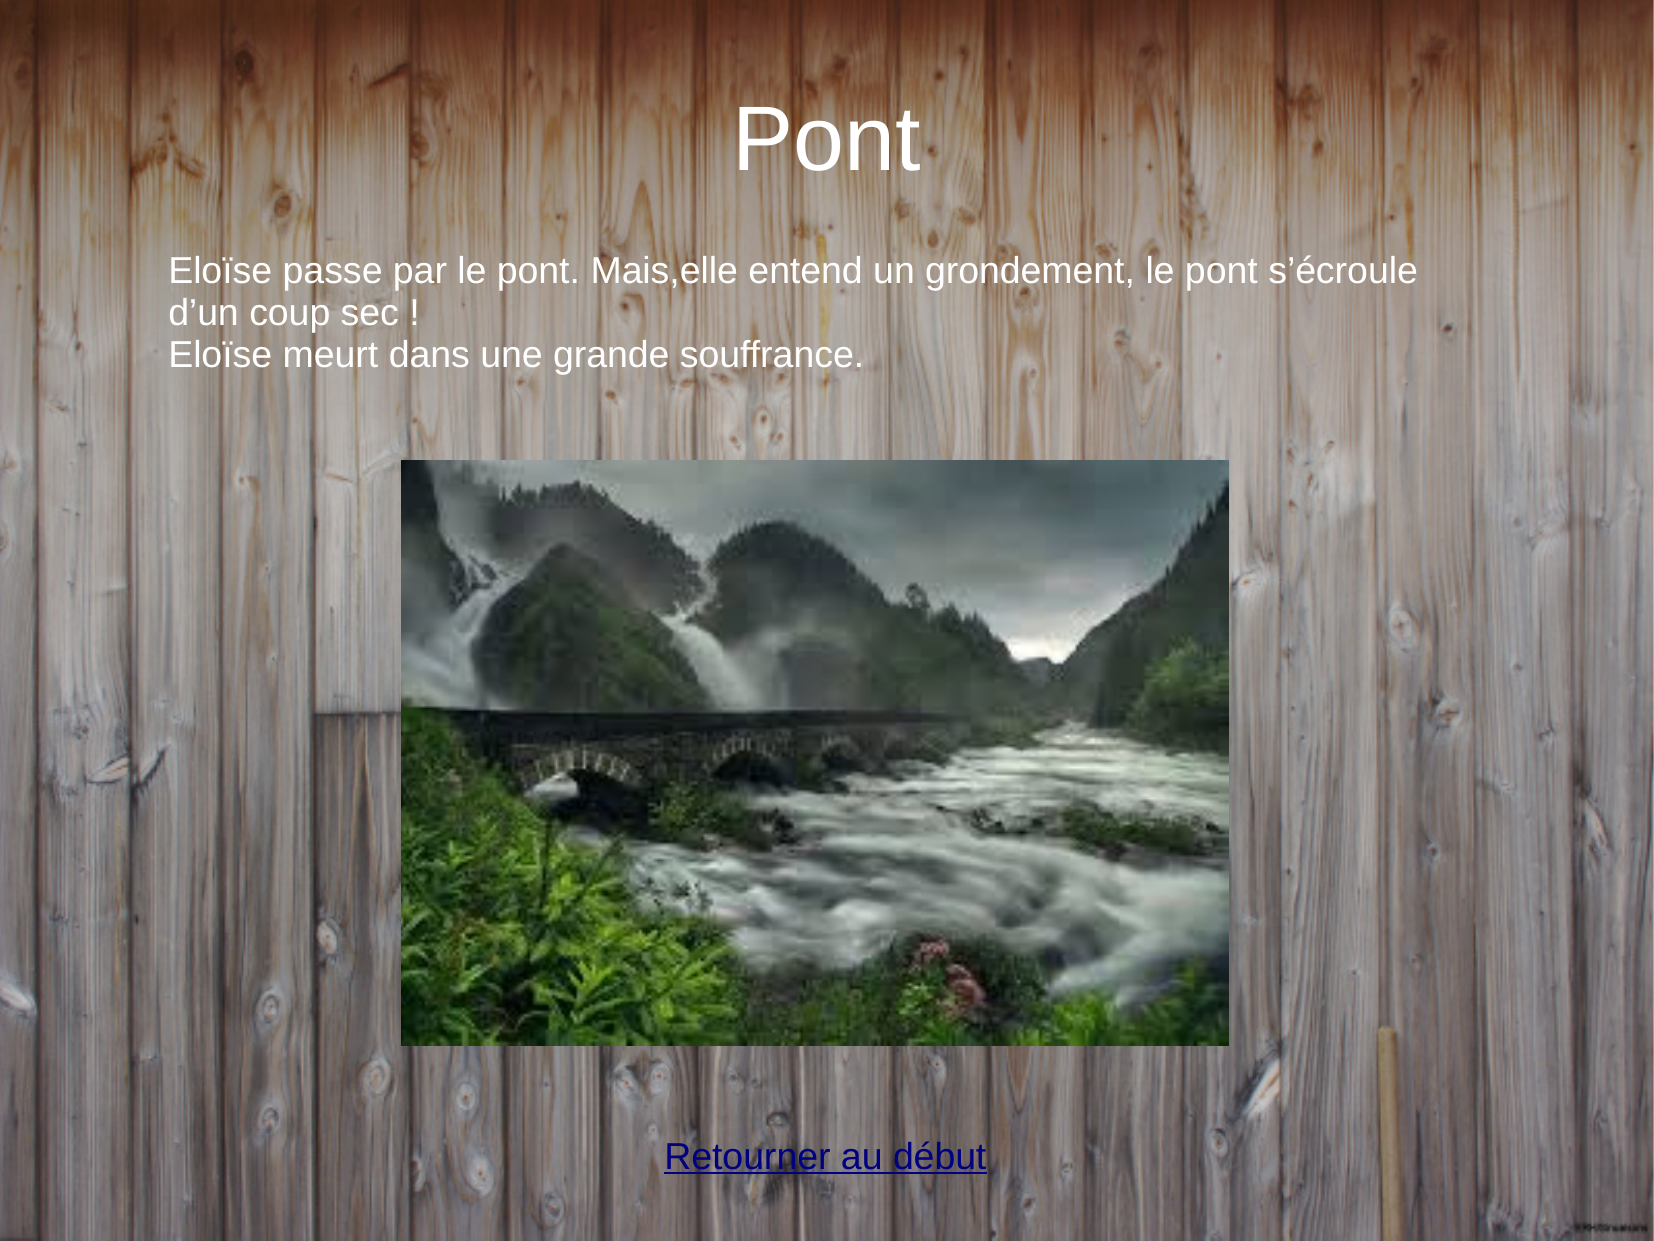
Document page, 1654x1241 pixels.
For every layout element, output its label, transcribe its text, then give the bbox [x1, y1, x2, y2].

picture [0, 0, 1654, 1241]
title Pont [82, 35, 1571, 243]
text_box Retourner au début [649, 1128, 1016, 1193]
text_box Eloïse passe par le pont. Mais,elle entend un grondement, le pont s’écroule d’un coup sec ! Eloïse meurt dans une grande souffrance. [153, 242, 1501, 382]
list [47, 271, 1536, 991]
